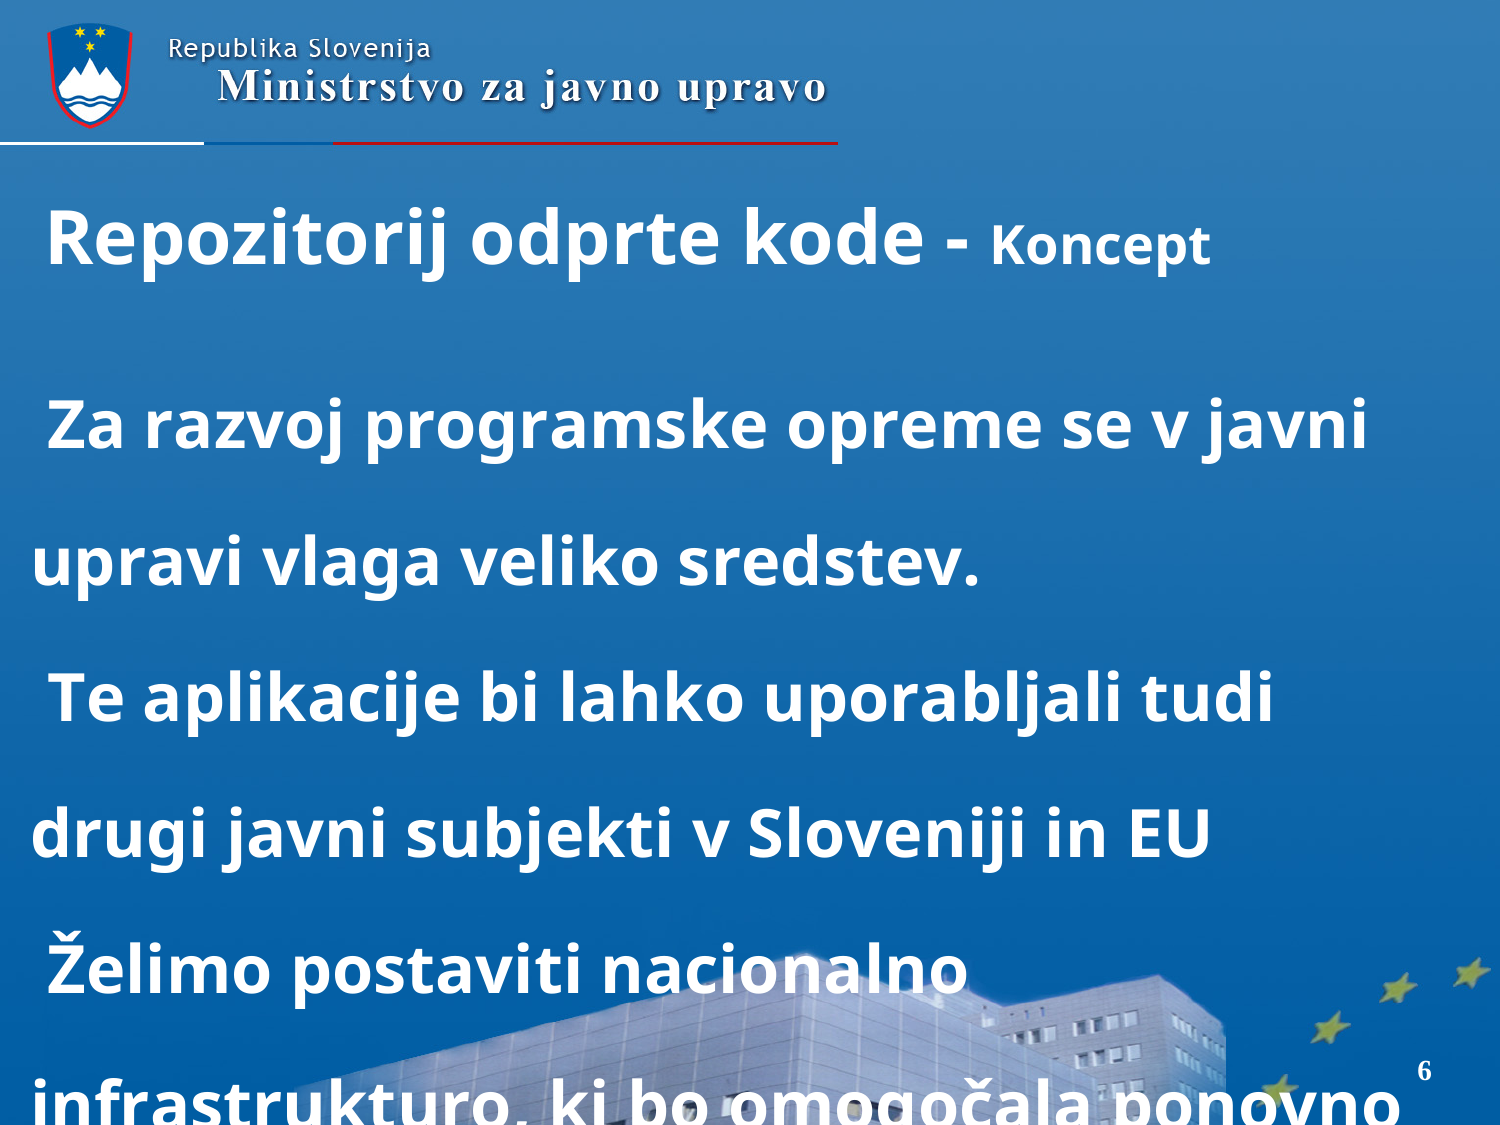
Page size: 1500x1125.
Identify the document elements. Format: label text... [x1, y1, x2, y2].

picture [483, 1100, 498, 1122]
picture [1166, 1100, 1181, 1122]
picture [0, 0, 1500, 1125]
picture [784, 1100, 797, 1125]
picture [563, 1114, 575, 1125]
picture [888, 1100, 903, 1122]
text_box Za razvoj programske opreme se v javni upravi vlaga veliko sredstev. Te aplikacije bi lahko uporabljali tudi drugi javni subjekti v Sloveniji in EU Želimo postaviti nacionalno infrastrukturo, ki bo omogočala ponovno uporabo oz. souporabo odprtokodne programske opreme [15, 324, 1477, 1007]
picture [807, 1100, 820, 1125]
picture [1332, 1100, 1346, 1125]
picture [642, 1100, 656, 1122]
title Repozitorij odprte kode - Koncept [29, 176, 1453, 296]
picture [1066, 1112, 1078, 1122]
picture [682, 1100, 697, 1122]
picture [1374, 1100, 1389, 1122]
picture [741, 1100, 756, 1122]
picture [1209, 1100, 1223, 1125]
picture [65, 1100, 79, 1125]
picture [1006, 1112, 1018, 1122]
picture [847, 1100, 862, 1122]
picture [341, 1114, 353, 1125]
picture [1251, 1100, 1266, 1122]
picture [931, 1100, 946, 1122]
picture [163, 1112, 175, 1122]
picture [1126, 1100, 1140, 1122]
